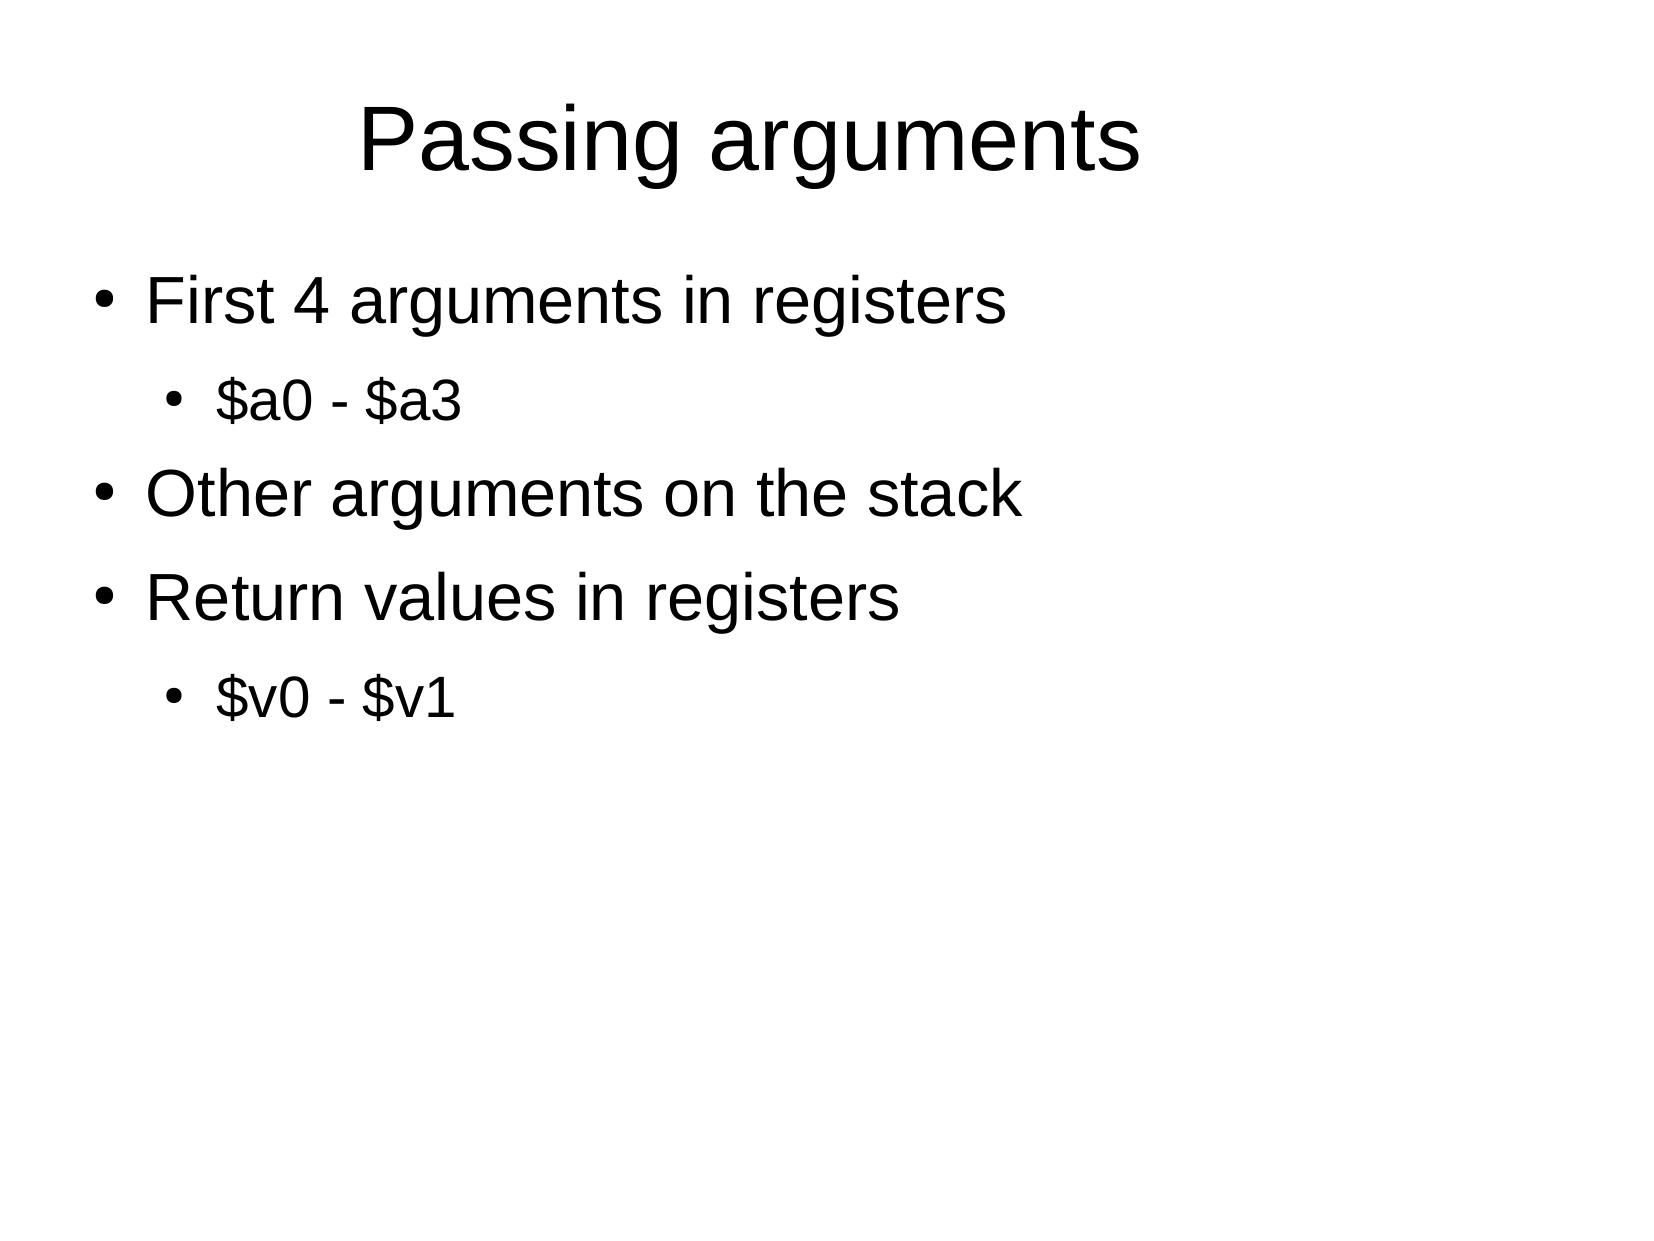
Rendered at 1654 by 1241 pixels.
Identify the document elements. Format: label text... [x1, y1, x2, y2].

title Passing arguments [75, 44, 1425, 233]
list First 4 arguments in registers $a0 - $a3 Other arguments on the stack Return values in registers $v0 - $v1 [75, 263, 1425, 916]
